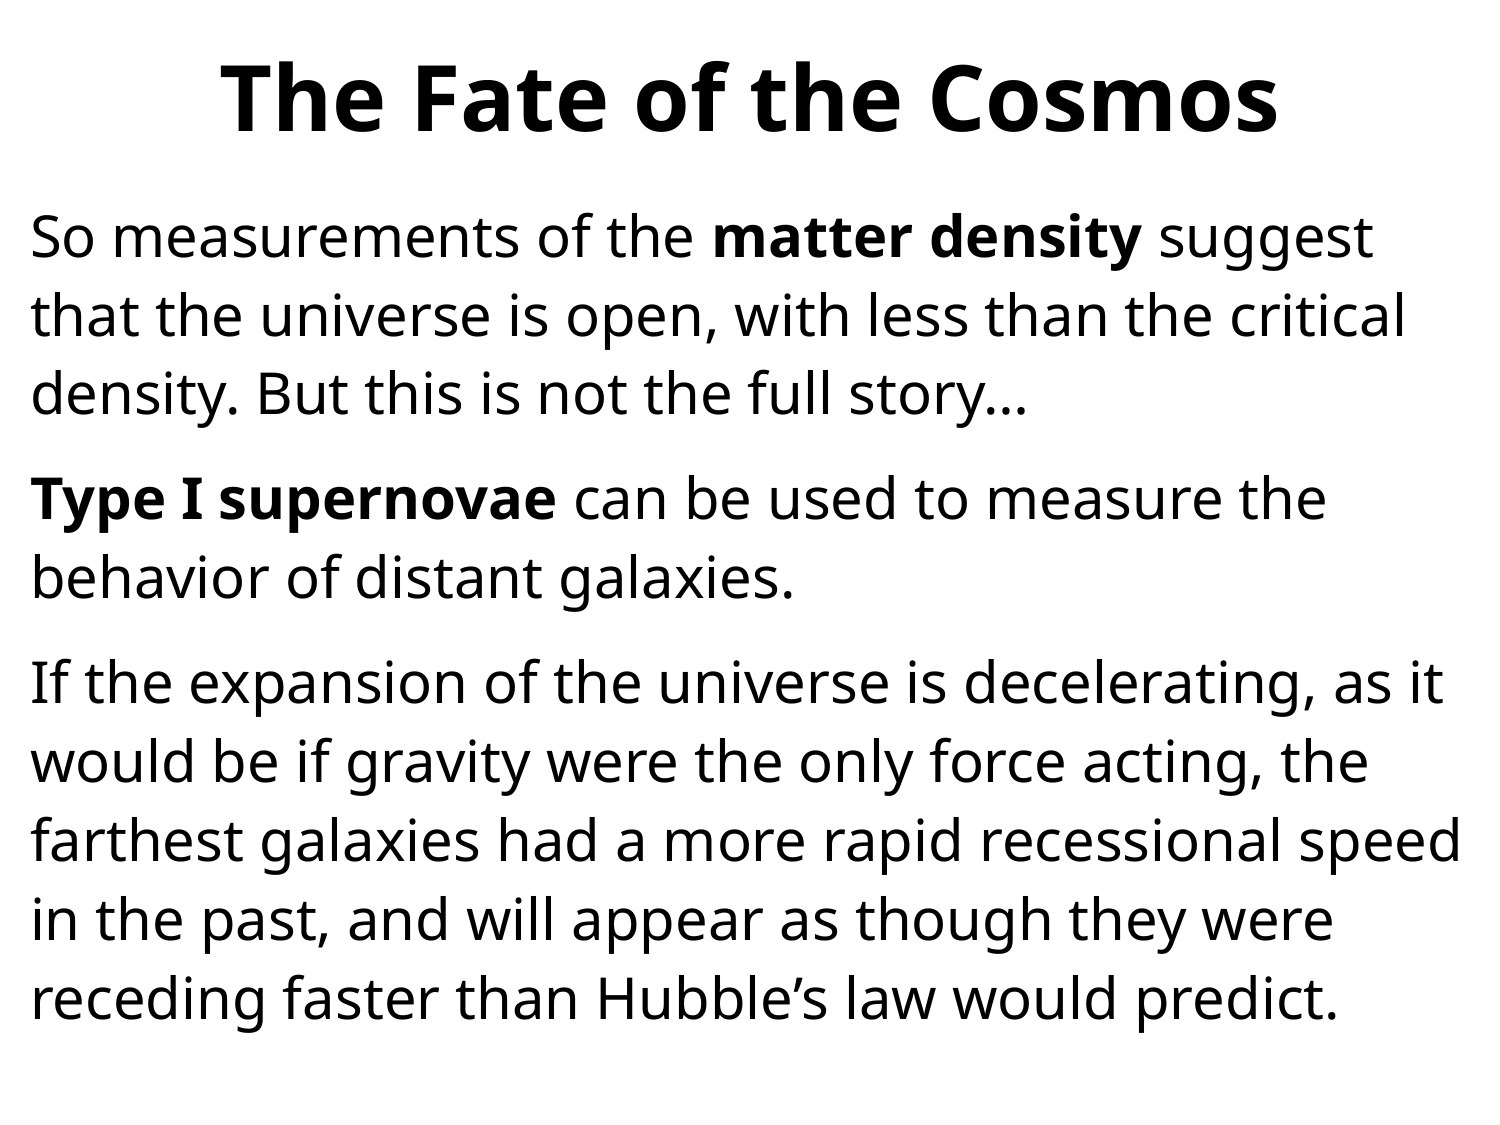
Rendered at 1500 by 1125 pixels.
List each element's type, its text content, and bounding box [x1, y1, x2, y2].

list So measurements of the matter density suggest that the universe is open, with less than the critical density. But this is not the full story… Type I supernovae can be used to measure the behavior of distant galaxies. If the expansion of the universe is decelerating, as it would be if gravity were the only force acting, the farthest galaxies had a more rapid recessional speed in the past, and will appear as though they were receding faster than Hubble’s law would predict. [30, 195, 1471, 1066]
title The Fate of the Cosmos [30, 42, 1471, 150]
